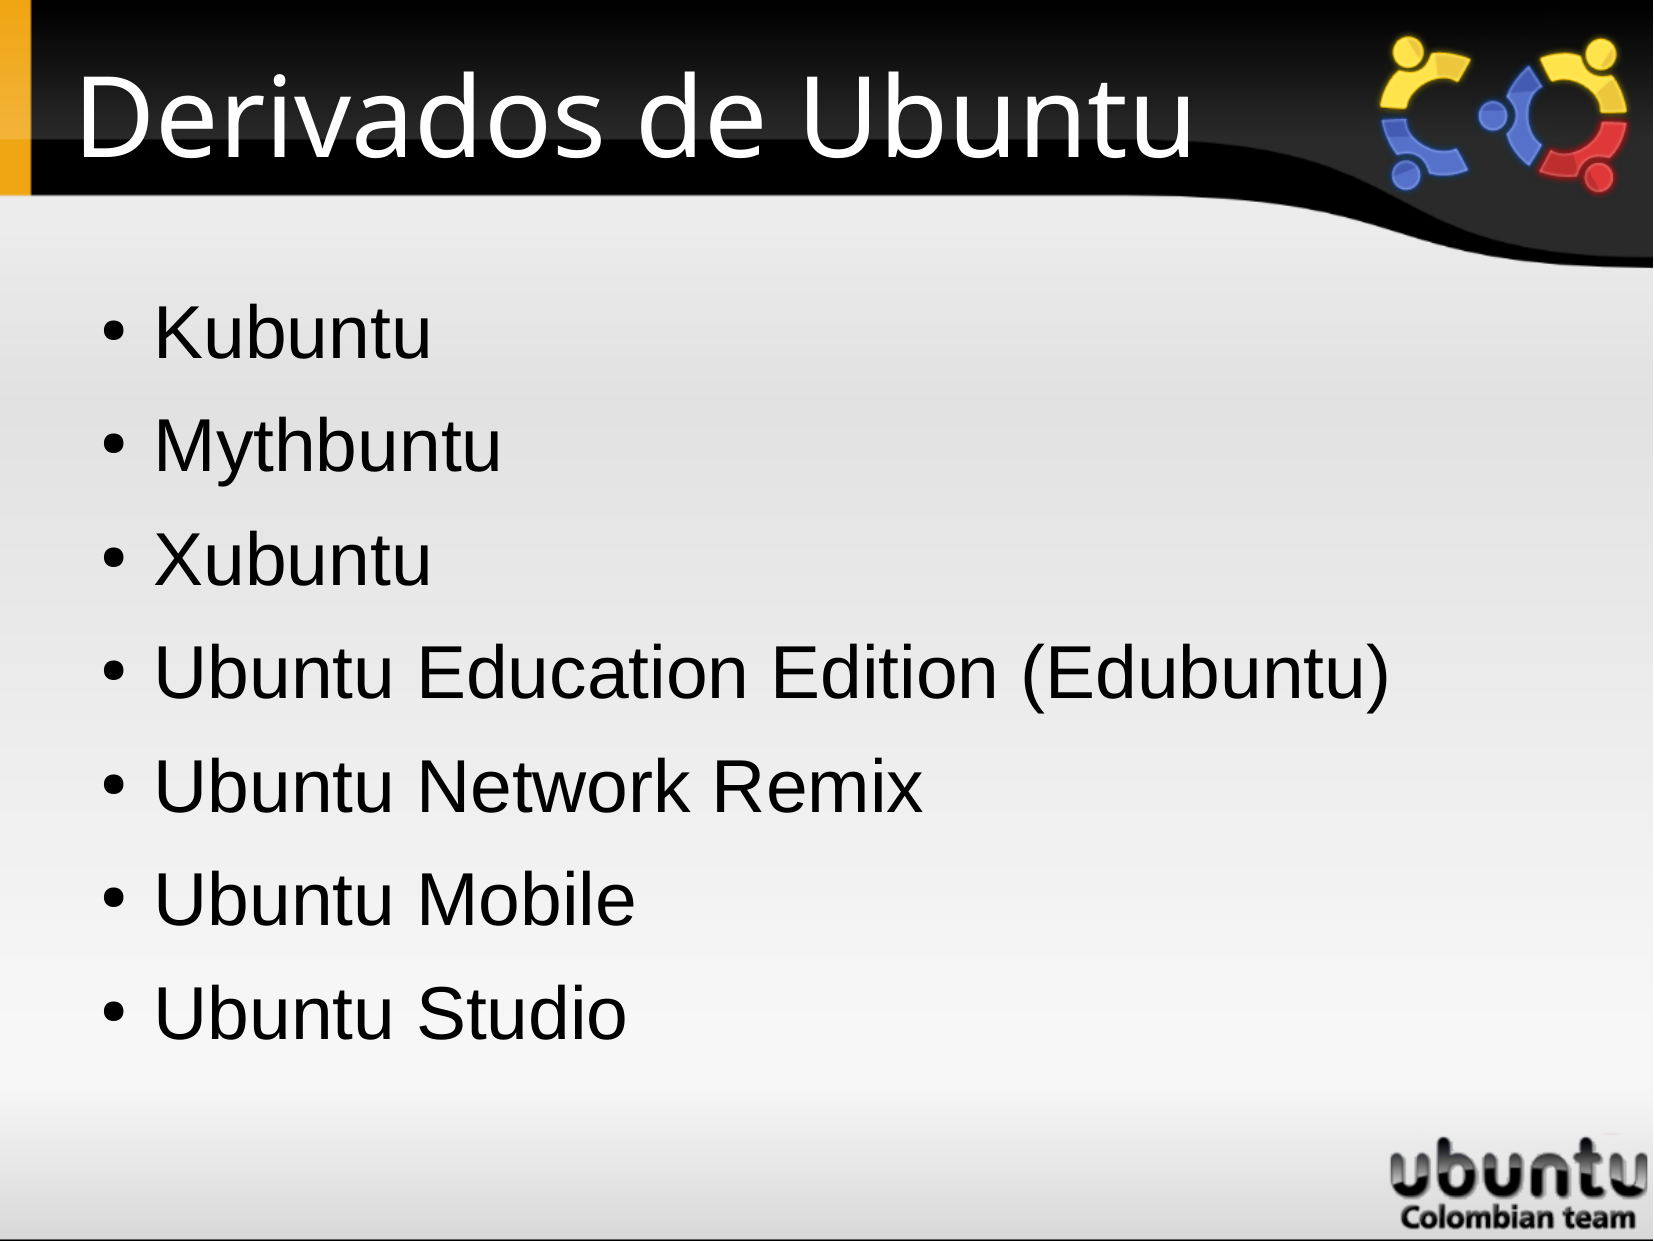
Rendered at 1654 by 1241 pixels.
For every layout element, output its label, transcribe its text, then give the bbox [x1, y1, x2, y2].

list Kubuntu Mythbuntu Xubuntu Ubuntu Education Edition (Edubuntu) Ubuntu Network Remix Ubuntu Mobile Ubuntu Studio [82, 290, 1571, 1109]
text_box Derivados de Ubuntu [59, 29, 1447, 178]
picture [0, 0, 1653, 1241]
